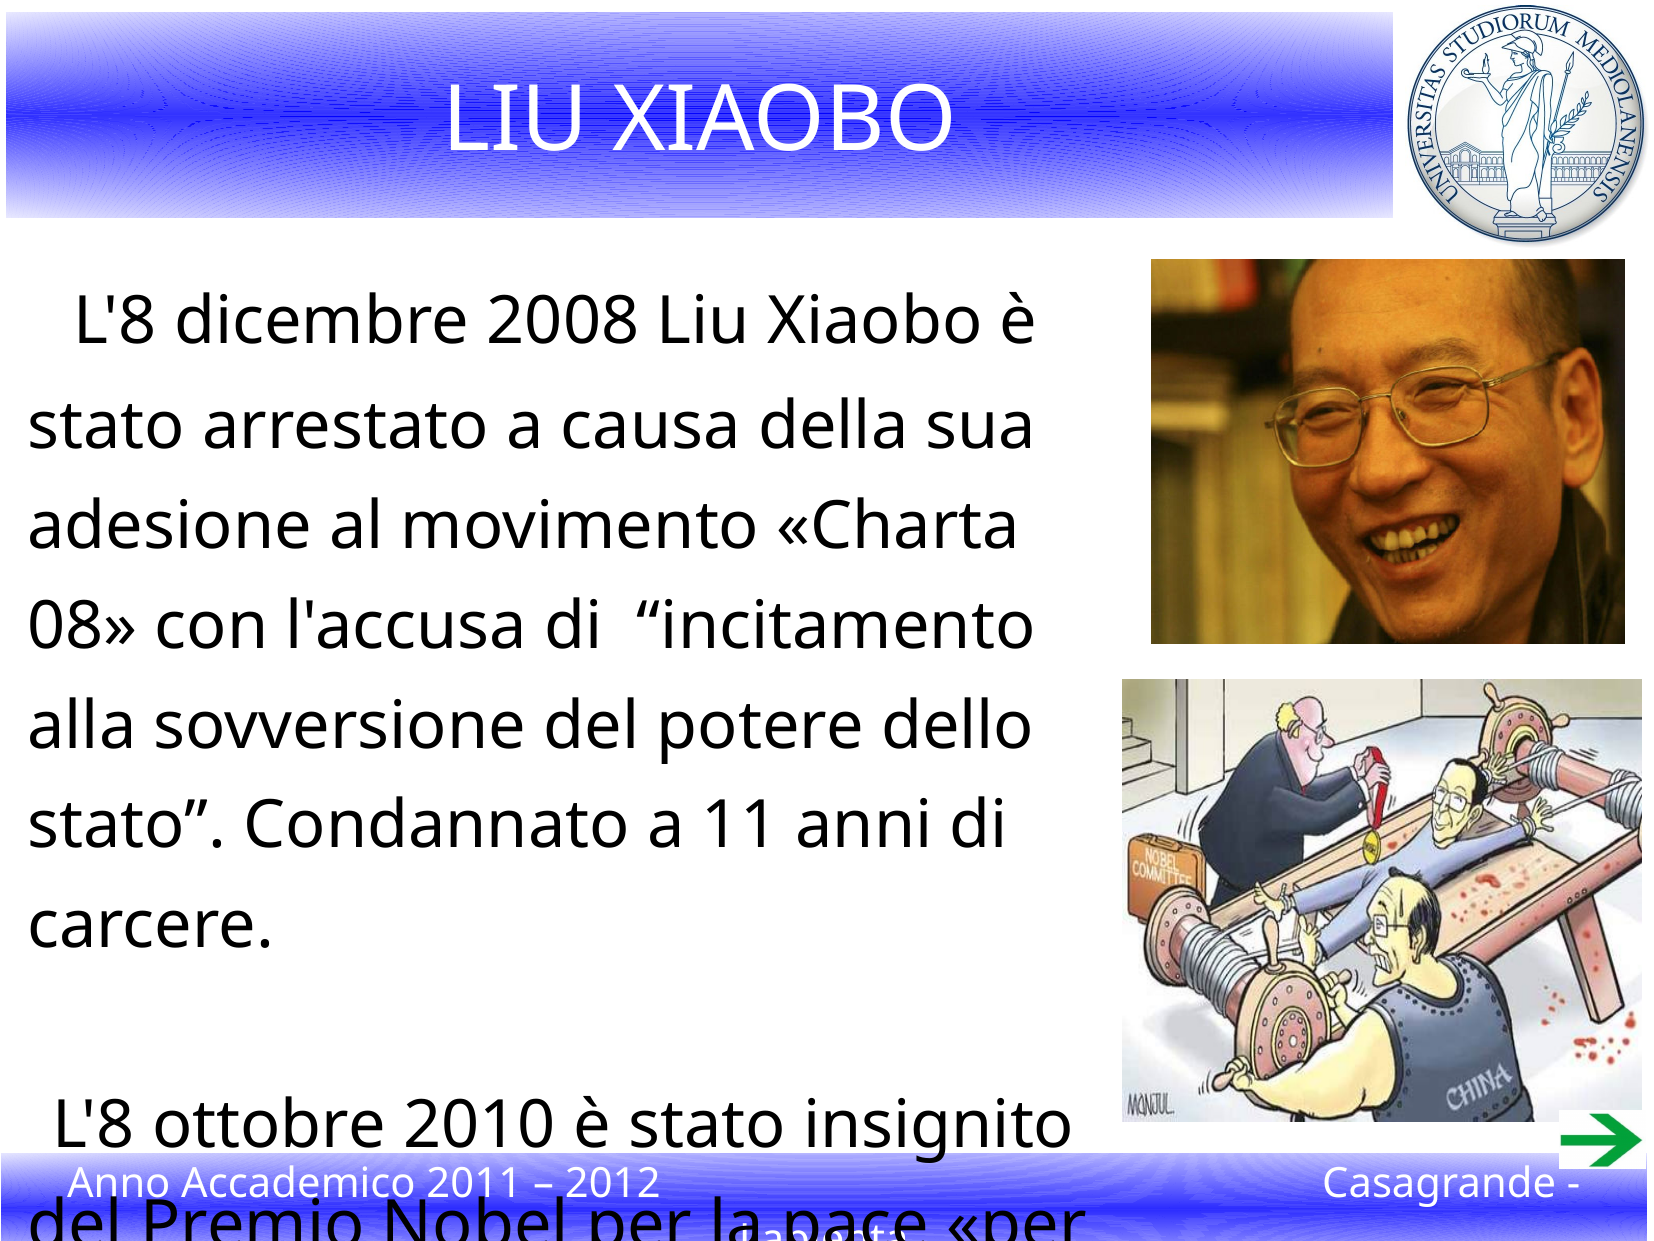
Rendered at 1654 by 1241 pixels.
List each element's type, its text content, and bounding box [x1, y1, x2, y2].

picture [1151, 259, 1625, 644]
title LIU XIAOBO [5, 11, 1394, 219]
title Anno Accademico 2011 – 2012 Casagrande - Labienta [1123, 1185, 1648, 1233]
text_box L'8 dicembre 2008 Liu Xiaobo è stato arrestato a causa della sua adesione al movimento «Charta 08» con l'accusa di “incitamento alla sovversione del potere dello stato”. Condannato a 11 anni di carcere. L'8 ottobre 2010 è stato insignito del Premio Nobel per la pace «per il suo impegno non violento a tutela dei diritti umani in Cina» con molti risvolti polemici. Nei giorni seguenti sono stati posti agli arresti domiciliari tutti i membri della sua famiglia, compresa la moglie. [12, 236, 1123, 1241]
picture [1122, 679, 1646, 1170]
picture [1405, 5, 1651, 250]
